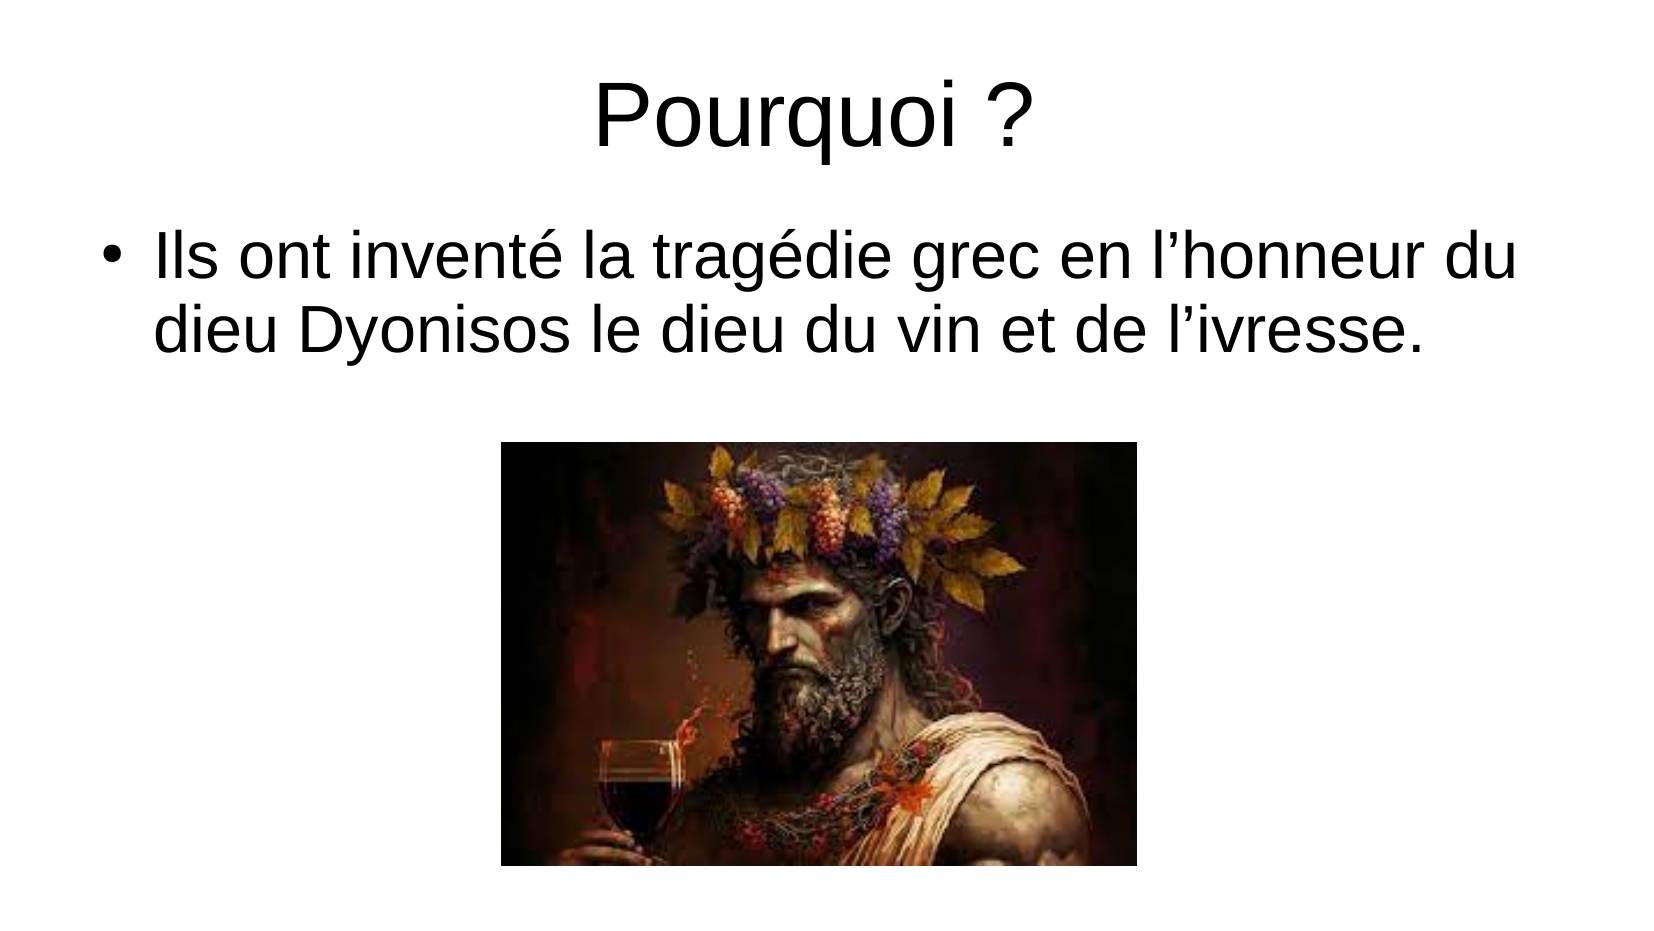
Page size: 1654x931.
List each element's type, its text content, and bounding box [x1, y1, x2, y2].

list Ils ont inventé la tragédie grec en l’honneur du dieu Dyonisos le dieu du vin et de l’ivresse. [82, 217, 1571, 758]
title Pourquoi ? [82, 37, 1571, 193]
picture [501, 442, 1137, 866]
